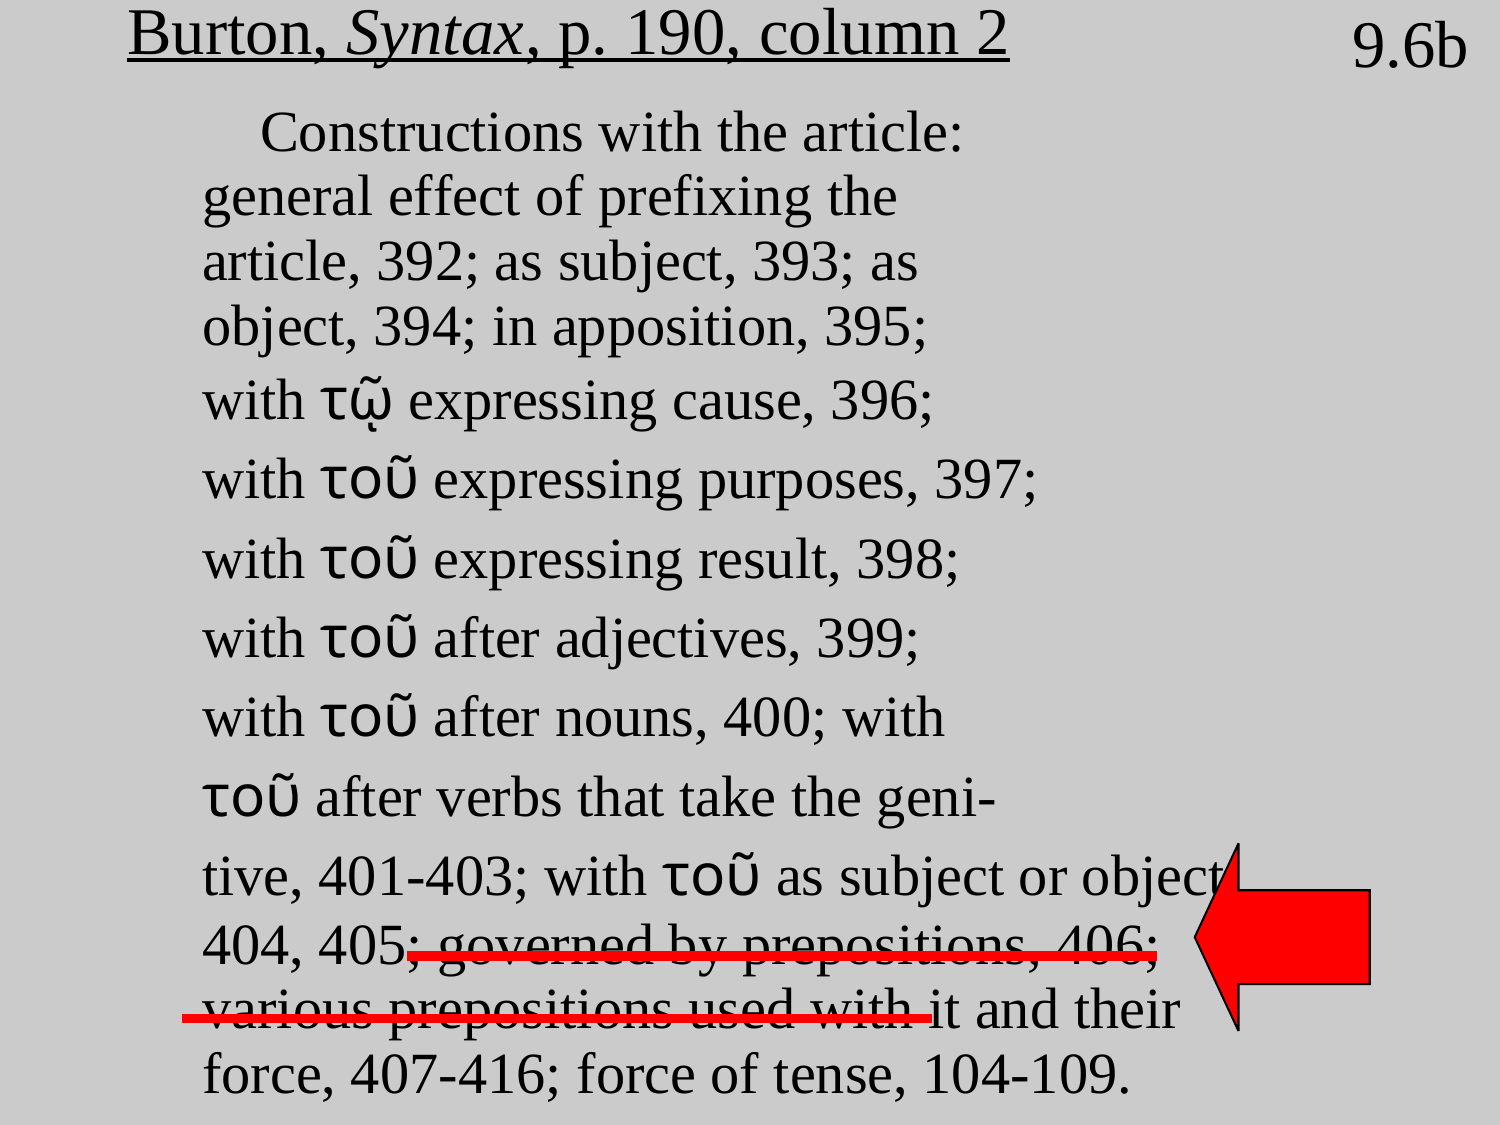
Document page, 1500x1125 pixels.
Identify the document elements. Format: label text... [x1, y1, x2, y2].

text_box 9.6b [1337, 0, 1500, 90]
text_box Burton, Syntax, p. 190, column 2 [112, 0, 1138, 77]
text_box Constructions with the article: general effect of prefixing the article, 392; as subject, 393; as object, 394; in apposition, 395; with τῷ expressing cause, 396; with τοῦ expressing purposes, 397; with τοῦ expressing result, 398; with τοῦ after adjectives, 399; with τοῦ after nouns, 400; with τοῦ after verbs that take the geni- tive, 401-403; with τοῦ as subject or object, 404, 405; governed by prepositions, 406; various prepositions used with it and their force, 407-416; force of tense, 104-109. [187, 91, 1288, 1114]
text_box [1194, 843, 1370, 1031]
